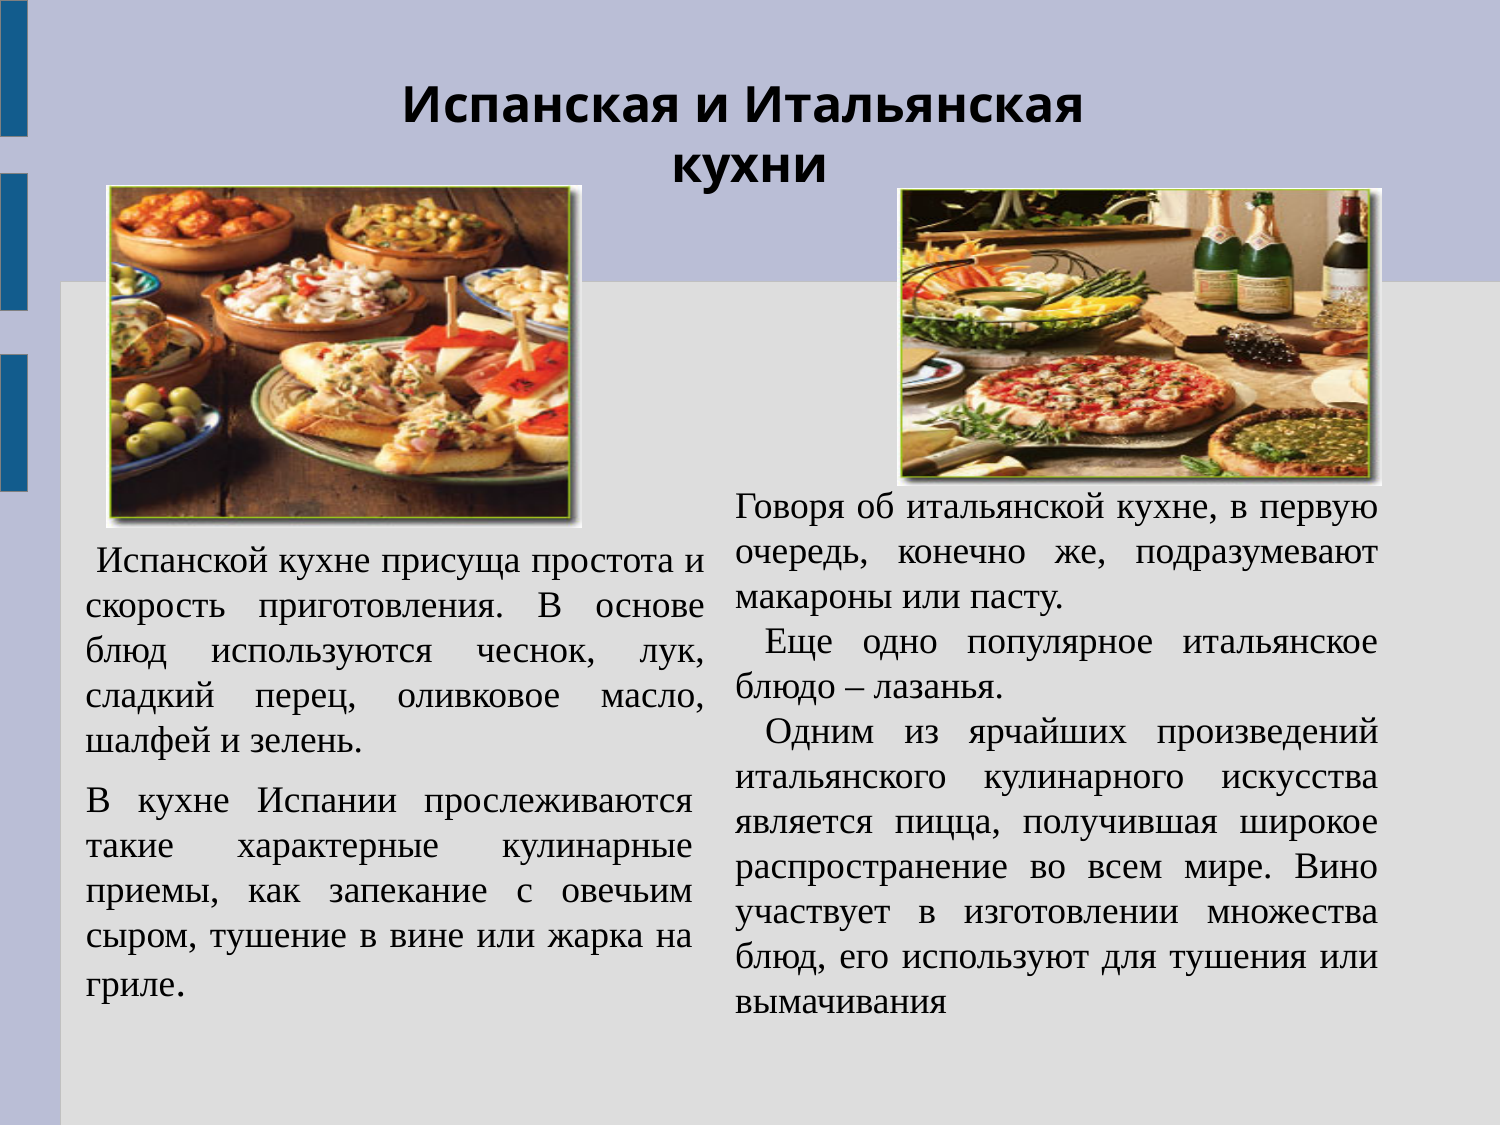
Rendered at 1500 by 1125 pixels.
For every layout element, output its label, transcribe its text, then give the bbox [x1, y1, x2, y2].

title Испанская и Итальянская кухни [0, 65, 1500, 308]
text_box В кухне Испании прослеживаются такие характерные кулинарные приемы, как запекание с овечьим сыром, тушение в вине или жарка на гриле. [70, 767, 709, 1013]
text_box Испанской кухне присуща простота и скорость приготовления. В основе блюд используются чеснок, лук, сладкий перец, оливковое масло, шалфей и зелень. [70, 527, 720, 768]
picture [897, 188, 1382, 473]
text_box Говоря об итальянской кухне, в первую очередь, конечно же, подразумевают макароны или пасту. Еще одно популярное итальянское блюдо – лазанья. Одним из ярчайших произведений итальянского кулинарного искусства является пицца, получившая широкое распространение во всем мире. Вино участвует в изготовлении множества блюд, его используют для тушения или вымачивания [720, 473, 1394, 1029]
picture [106, 185, 582, 528]
